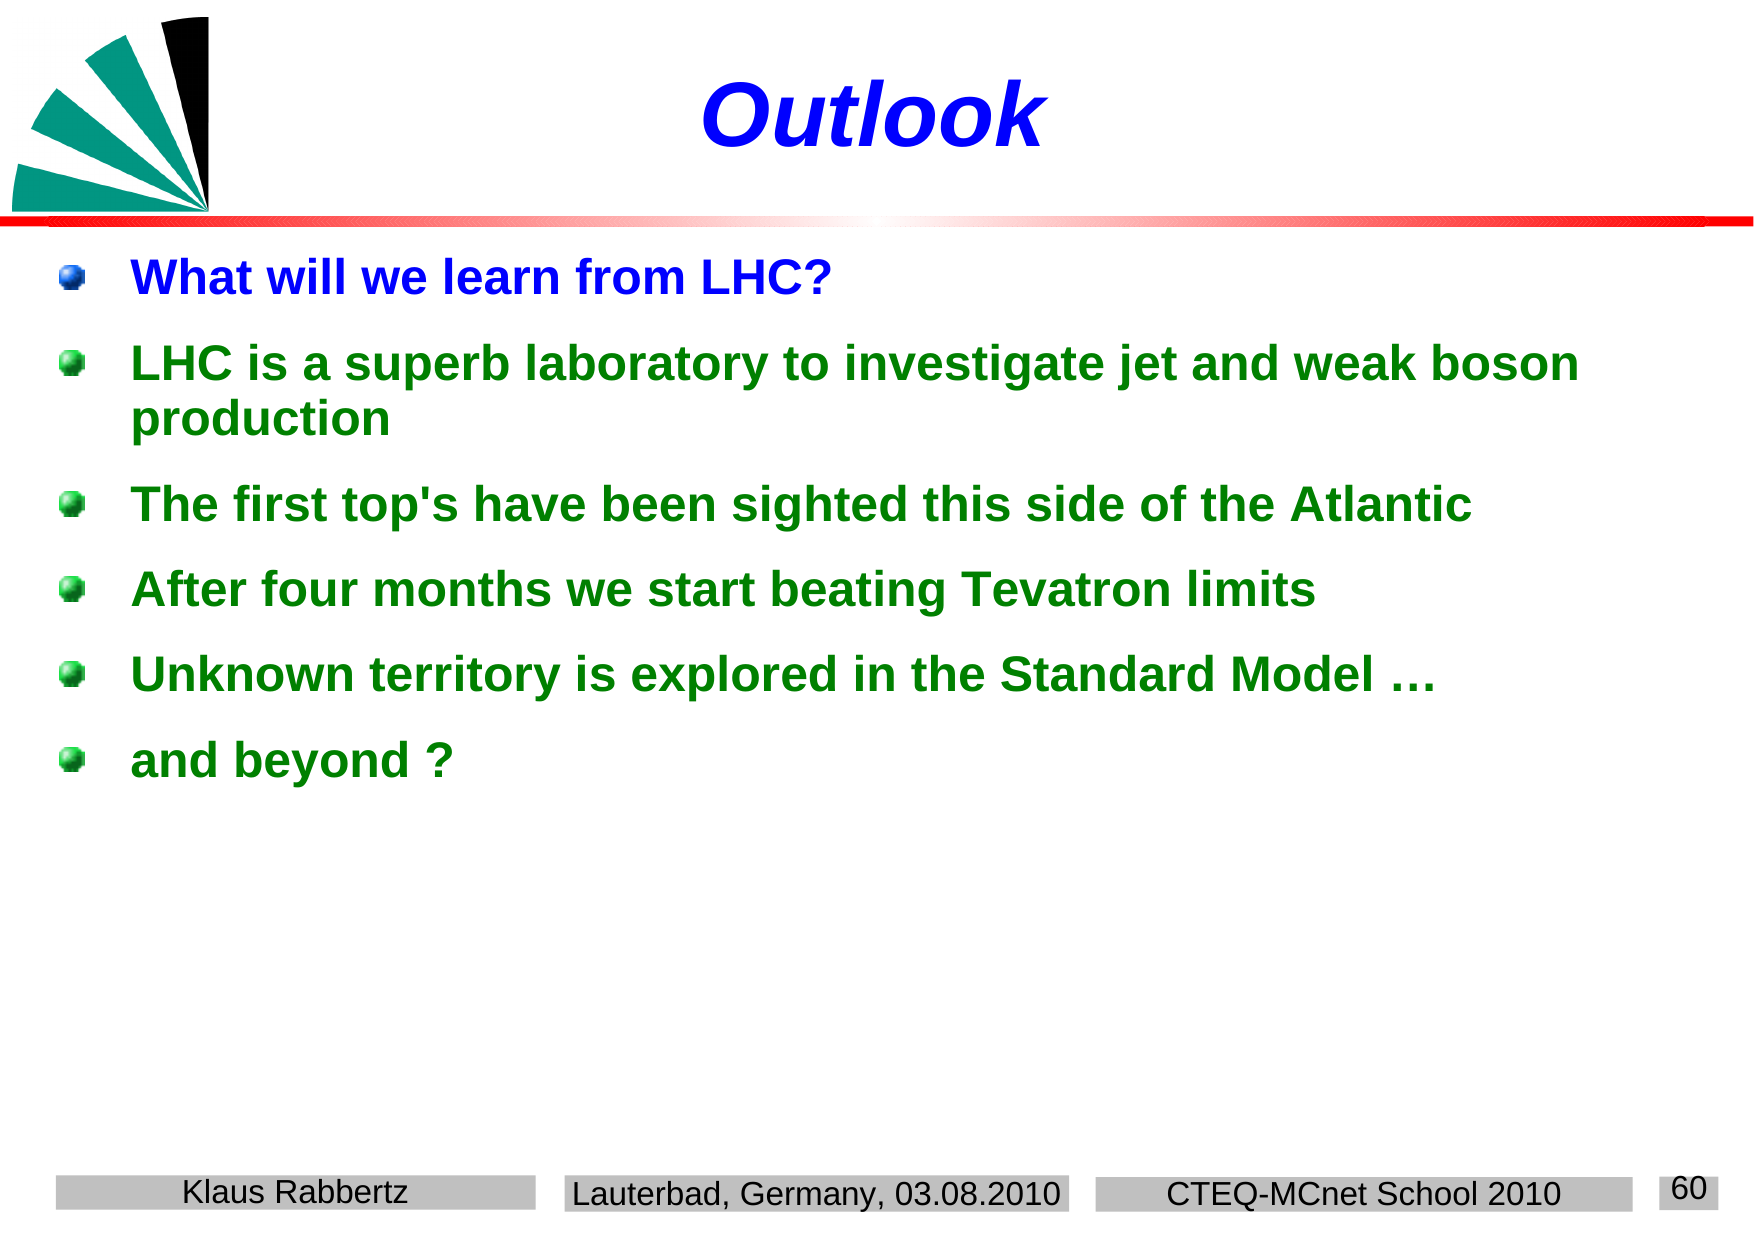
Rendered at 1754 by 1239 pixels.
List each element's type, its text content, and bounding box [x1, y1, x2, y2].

list What will we learn from LHC? LHC is a superb laboratory to investigate jet and weak boson production The first top's have been sighted this side of the Atlantic After four months we start beating Tevatron limits Unknown territory is explored in the Standard Model … and beyond ? [47, 249, 1731, 926]
title Outlook [220, 16, 1525, 213]
picture [12, 17, 209, 214]
